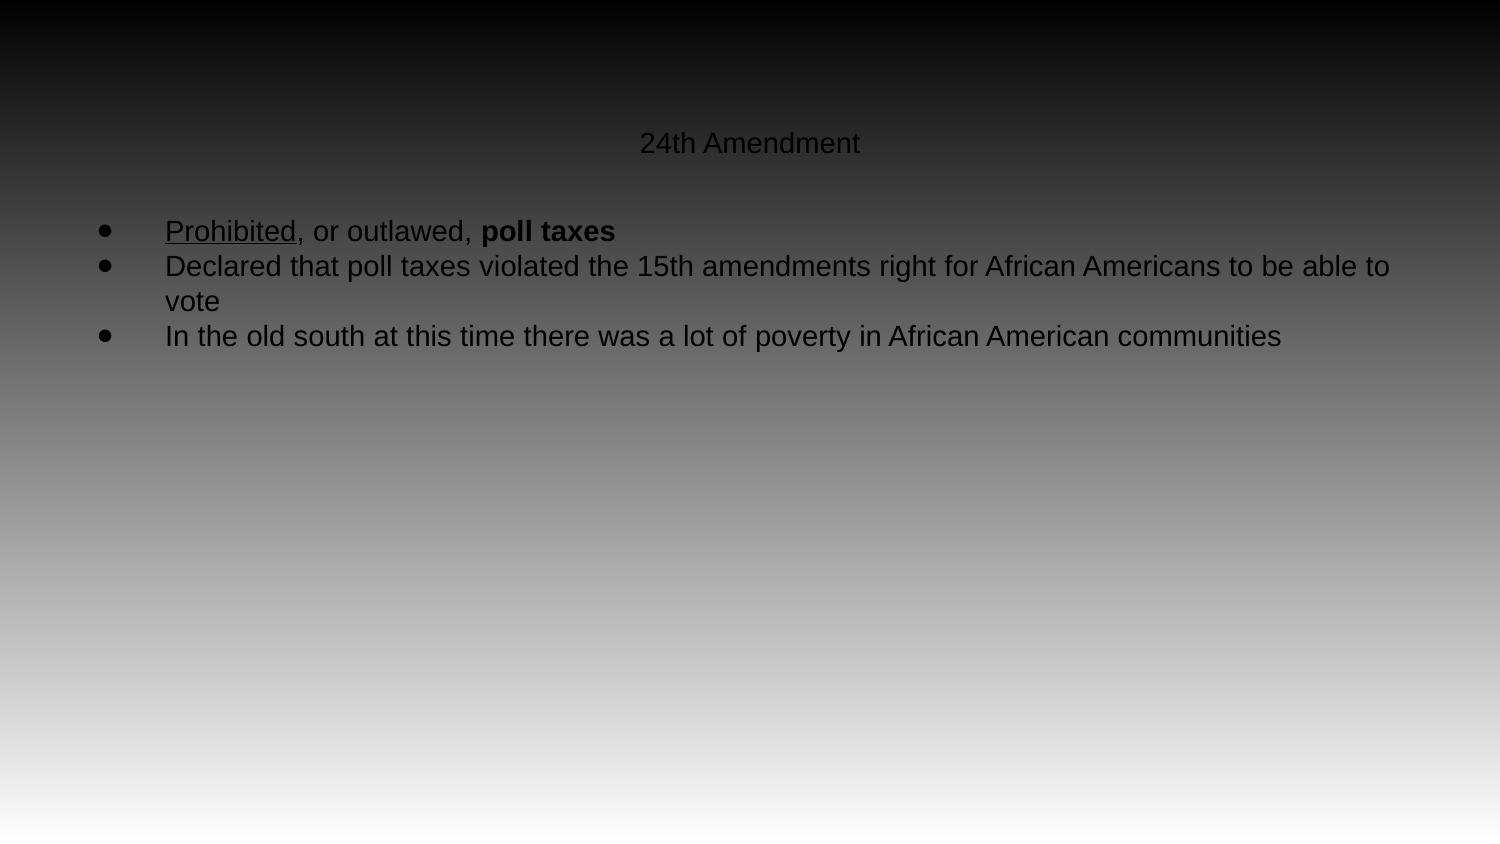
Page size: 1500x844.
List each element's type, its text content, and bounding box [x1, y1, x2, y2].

title 24th Amendment [75, 33, 1425, 175]
list Prohibited, or outlawed, poll taxes Declared that poll taxes violated the 15th amendments right for African Americans to be able to vote In the old south at this time there was a lot of poverty in African American communities [75, 196, 1425, 808]
